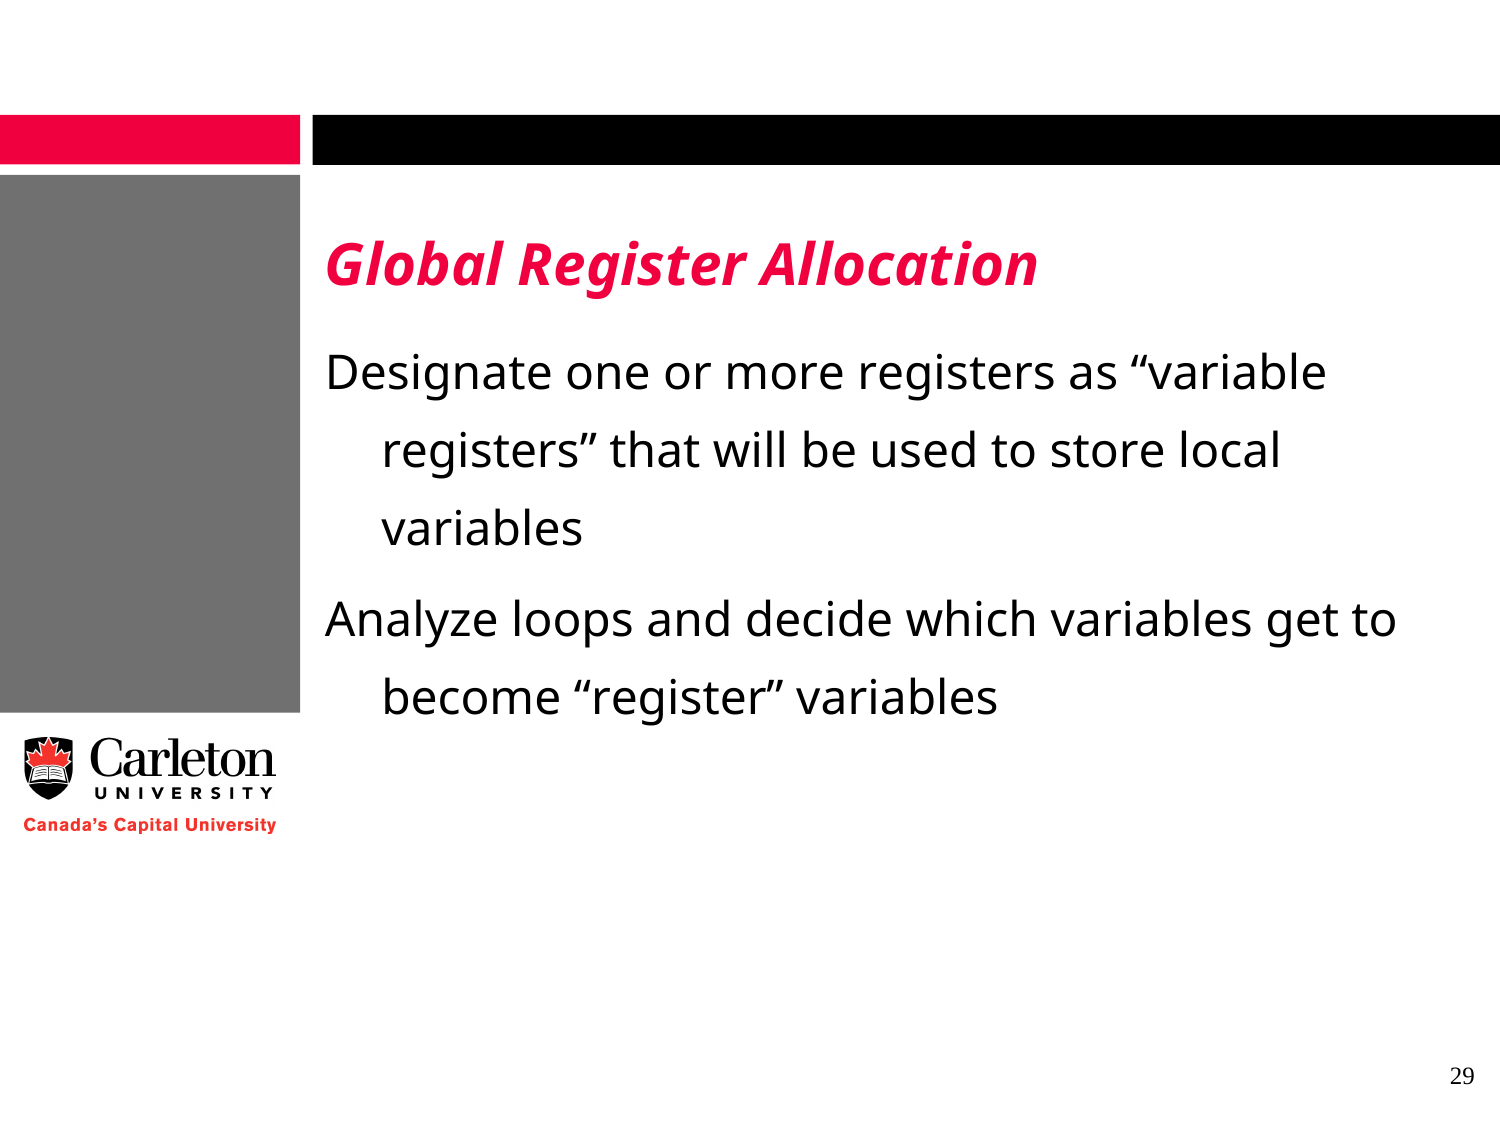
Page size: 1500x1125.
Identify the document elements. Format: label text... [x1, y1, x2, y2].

list Designate one or more registers as “variable registers” that will be used to store local variables Analyze loops and decide which variables get to become “register” variables [324, 324, 1450, 1036]
title Global Register Allocation [324, 187, 1450, 324]
picture [24, 737, 276, 834]
